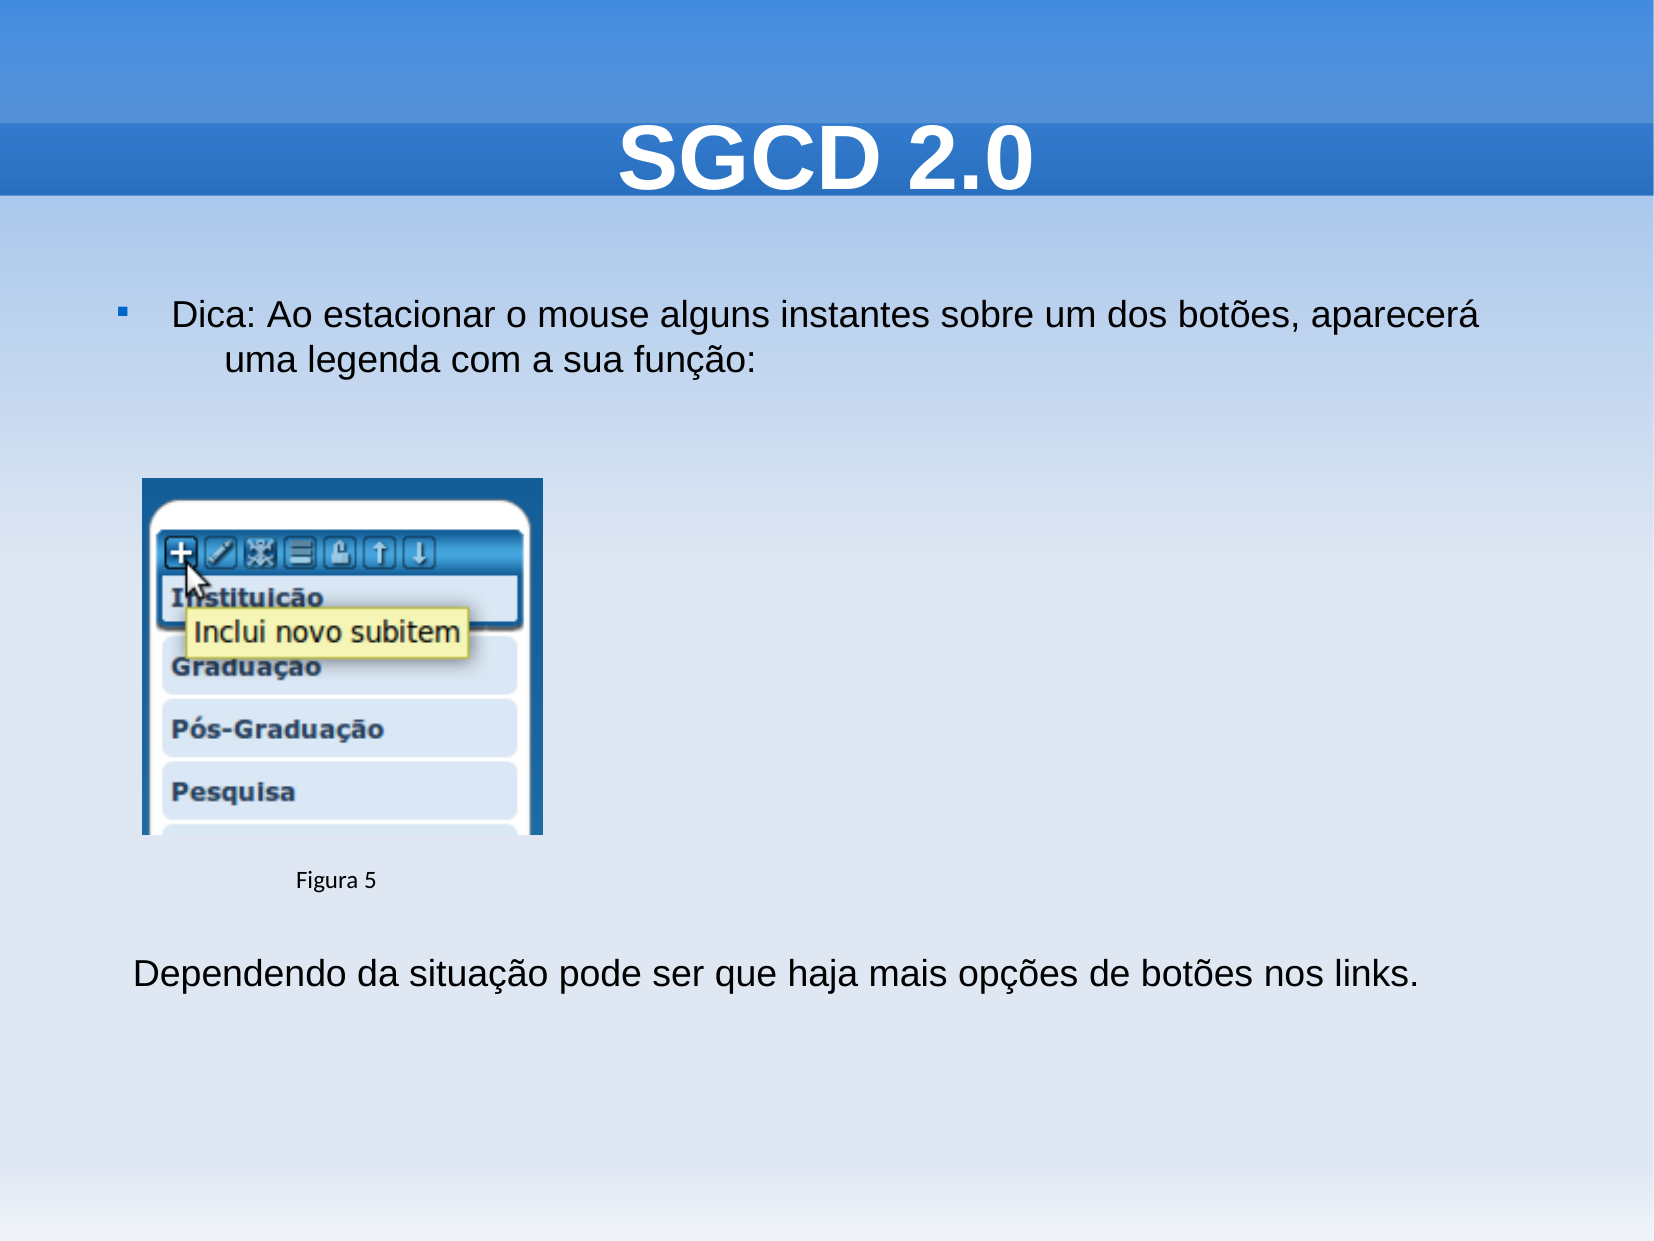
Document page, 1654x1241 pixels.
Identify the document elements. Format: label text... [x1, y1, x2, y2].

title SGCD 2.0 [82, 49, 1571, 257]
picture [0, 0, 1654, 1241]
text_box Dependendo da situação pode ser que haja mais opções de botões nos links. [118, 944, 1477, 1002]
list Dica: Ao estacionar o mouse alguns instantes sobre um dos botões, aparecerá uma legenda com a sua função: [82, 290, 1536, 473]
text_box Figura 5 [188, 856, 485, 902]
